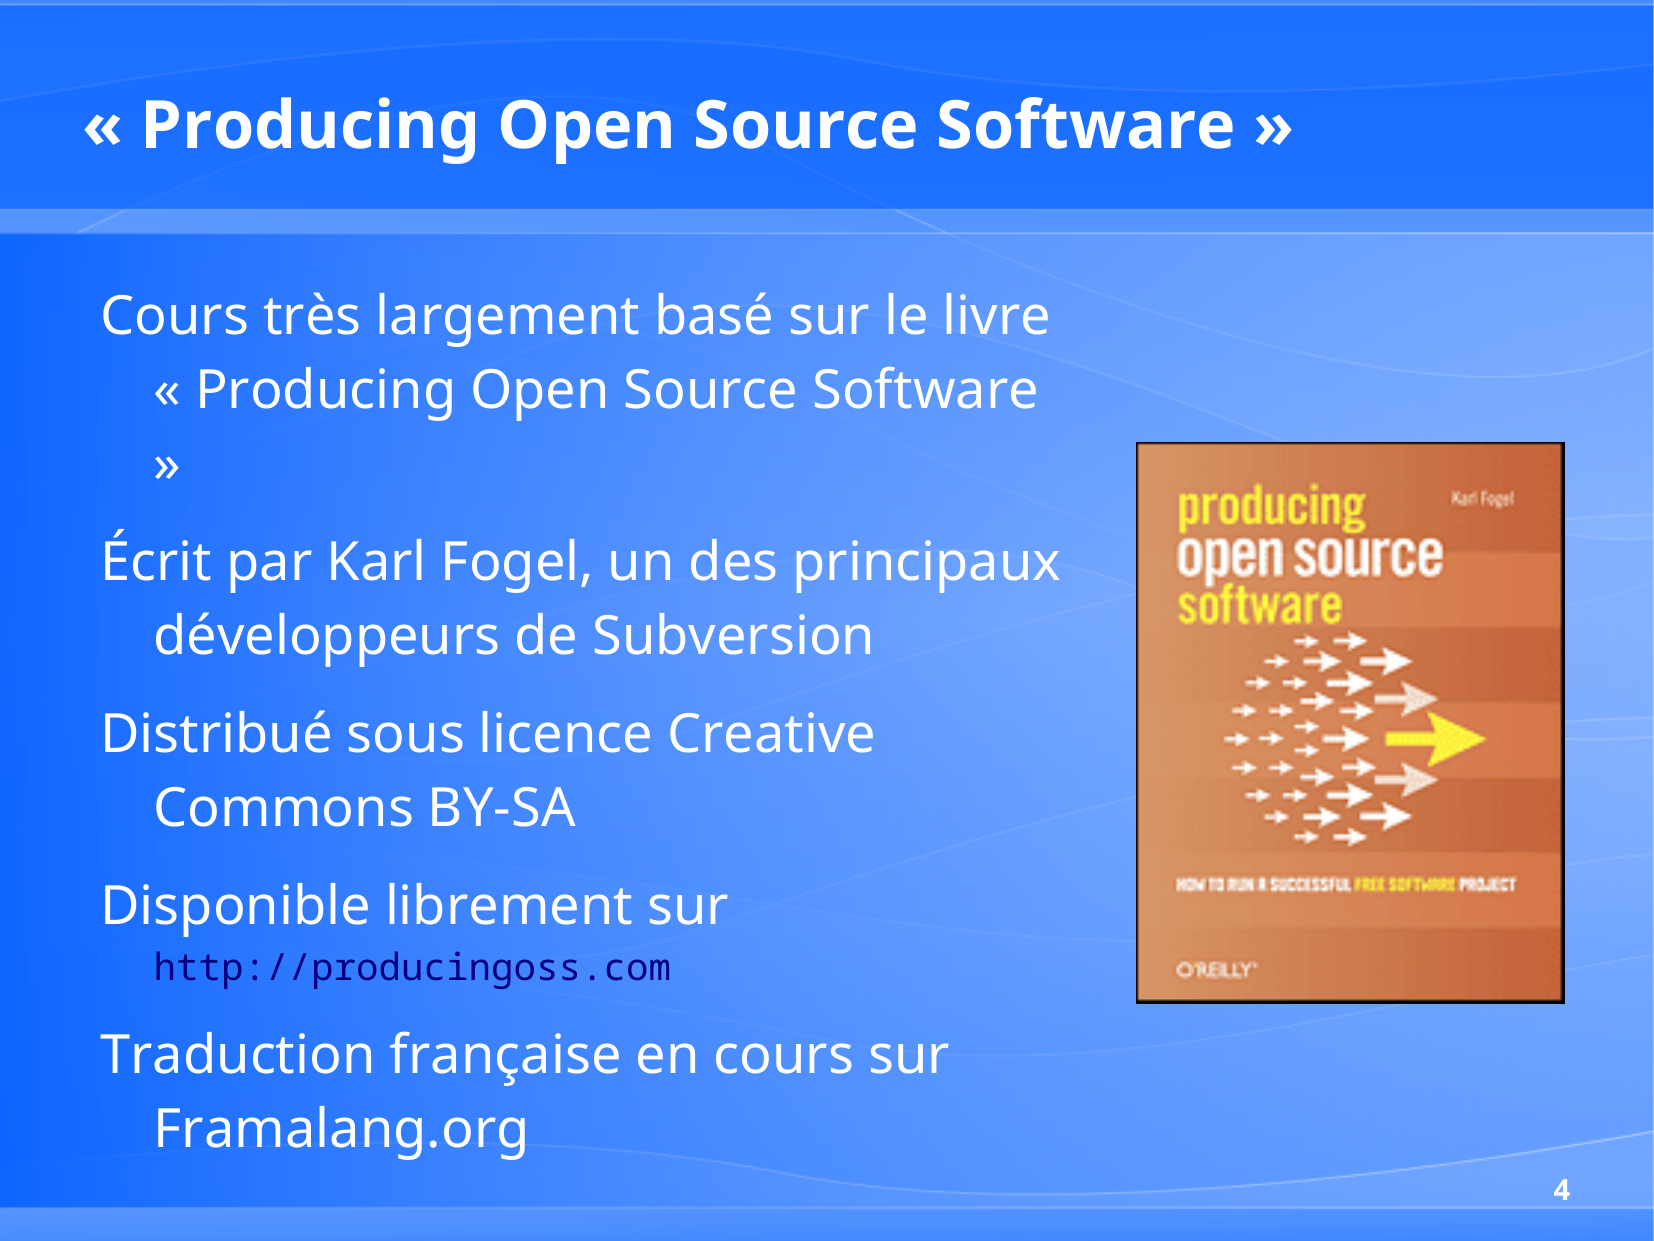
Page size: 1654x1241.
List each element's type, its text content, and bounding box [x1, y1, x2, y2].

picture [0, 0, 1654, 1241]
title « Producing Open Source Software » [23, 15, 1625, 229]
list Cours très largement basé sur le livre « Producing Open Source Software » Écrit par Karl Fogel, un des principaux développeurs de Subversion Distribué sous licence Creative Commons BY-SA Disponible librement sur http://producingoss.com Traduction française en cours sur Framalang.org [82, 276, 1063, 1110]
